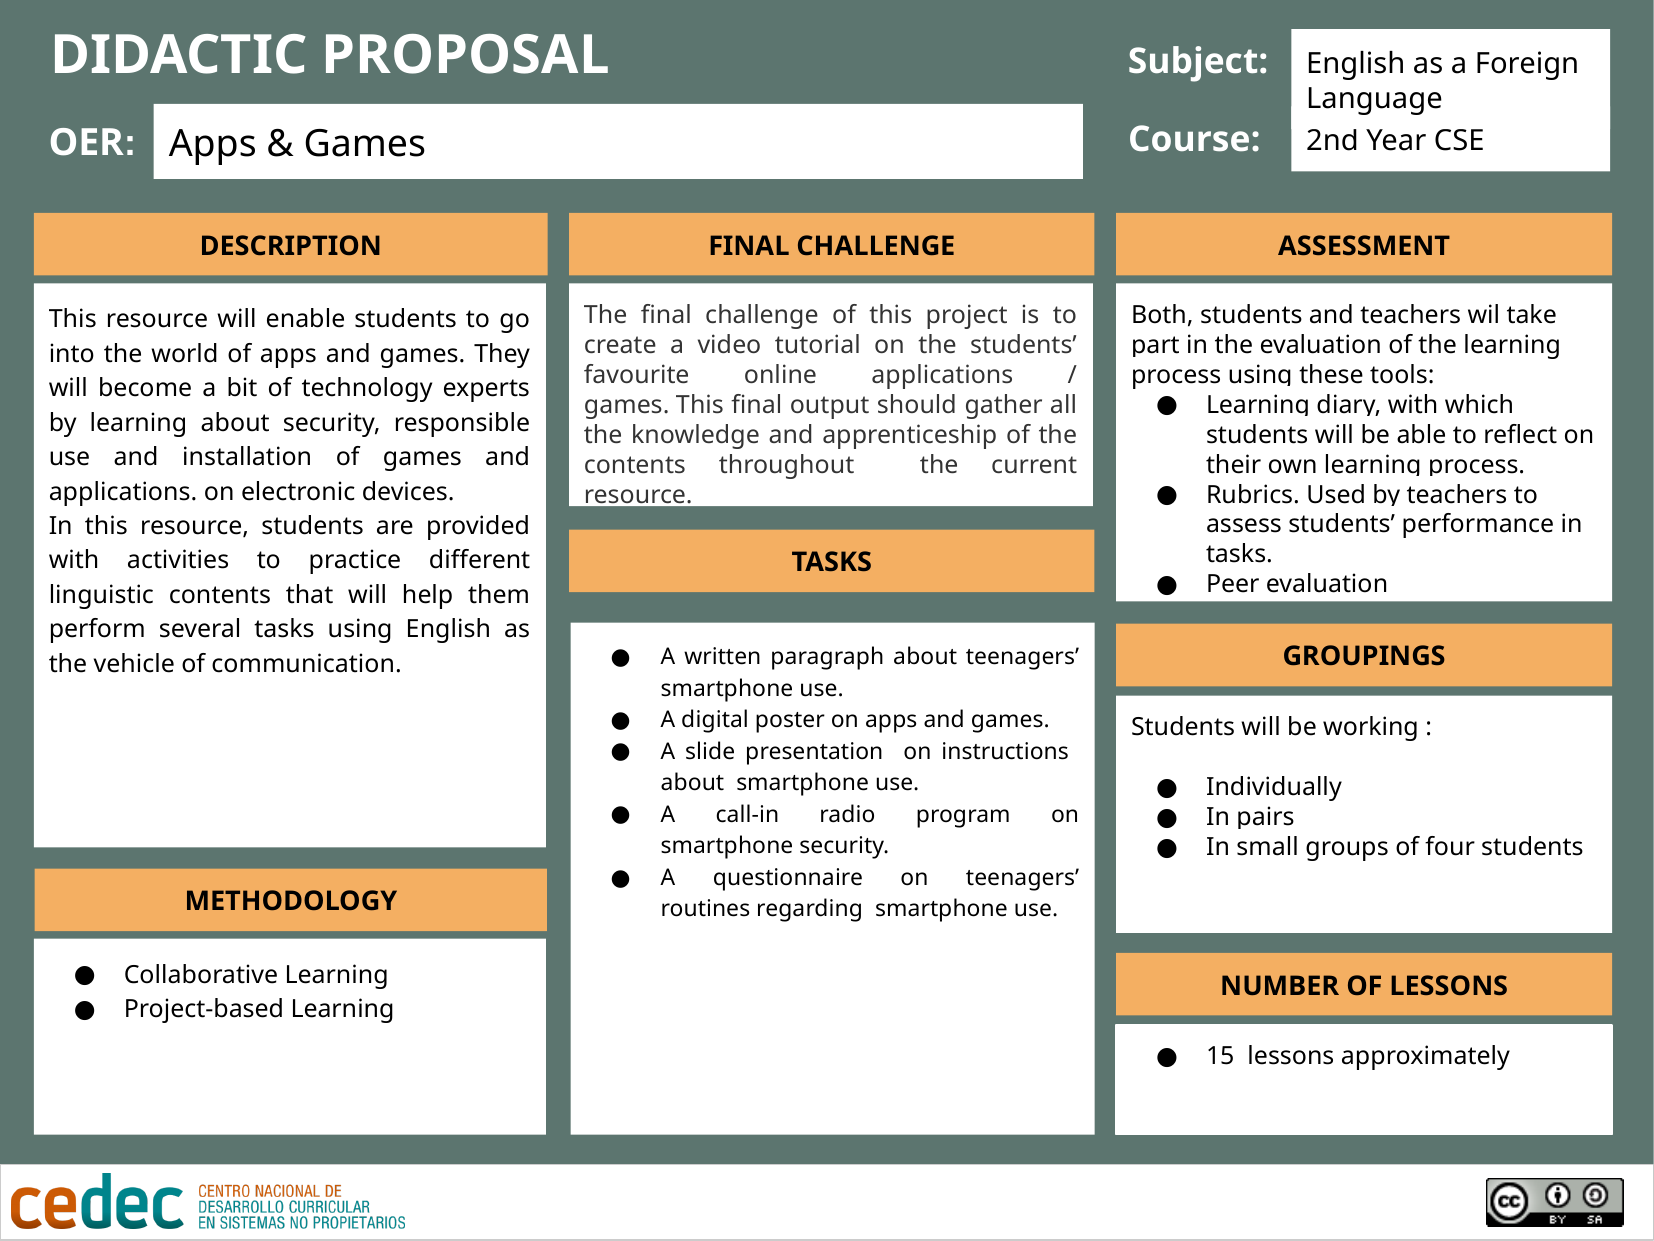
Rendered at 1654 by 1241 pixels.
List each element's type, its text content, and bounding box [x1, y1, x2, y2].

picture [11, 1173, 405, 1229]
text_box Both, students and teachers wil take part in the evaluation of the learning process using these tools: Learning diary, with which students will be able to reflect on their own learning process. Rubrics. Used by teachers to assess students’ performance in tasks. Peer evaluation [1116, 283, 1613, 602]
text_box Course: [1113, 109, 1303, 173]
text_box This resource will enable students to go into the world of apps and games. They will become a bit of technology experts by learning about security, responsible use and installation of games and applications. on electronic devices. In this resource, students are provided with activities to practice different linguistic contents that will help them perform several tasks using English as the vehicle of communication. [33, 283, 546, 848]
picture [1486, 1178, 1624, 1227]
text_box 2nd Year CSE [1291, 130, 1611, 172]
text_box 15 lessons approximately [1116, 1024, 1613, 1135]
text_box A written paragraph about teenagers’ smartphone use. A digital poster on apps and games. A slide presentation on instructions about smartphone use. A call-in radio program on smartphone security. A questionnaire on teenagers’ routines regarding smartphone use. [570, 622, 1095, 1135]
text_box Collaborative Learning Project-based Learning [33, 938, 546, 1135]
text_box ASSESSMENT [1116, 212, 1613, 276]
text_box TASKS [569, 529, 1095, 593]
text_box Apps & Games [153, 103, 1083, 179]
text_box The final challenge of this project is to create a video tutorial on the students’ favourite online applications / games. This final output should gather all the knowledge and apprenticeship of the contents throughout the current resource. [569, 283, 1093, 507]
text_box NUMBER OF LESSONS [1116, 952, 1613, 1016]
text_box DIDACTIC PROPOSAL [35, 11, 1028, 110]
text_box Students will be working : Individually In pairs In small groups of four students [1116, 695, 1613, 933]
text_box GROUPINGS [1116, 623, 1613, 687]
text_box METHODOLOGY [34, 868, 547, 932]
text_box [0, 1164, 1654, 1241]
text_box DESCRIPTION [33, 212, 548, 276]
text_box FINAL CHALLENGE [569, 212, 1095, 276]
text_box Subject: [1113, 30, 1291, 94]
text_box English as a Foreign Language [1291, 29, 1611, 130]
text_box OER: [33, 110, 153, 174]
